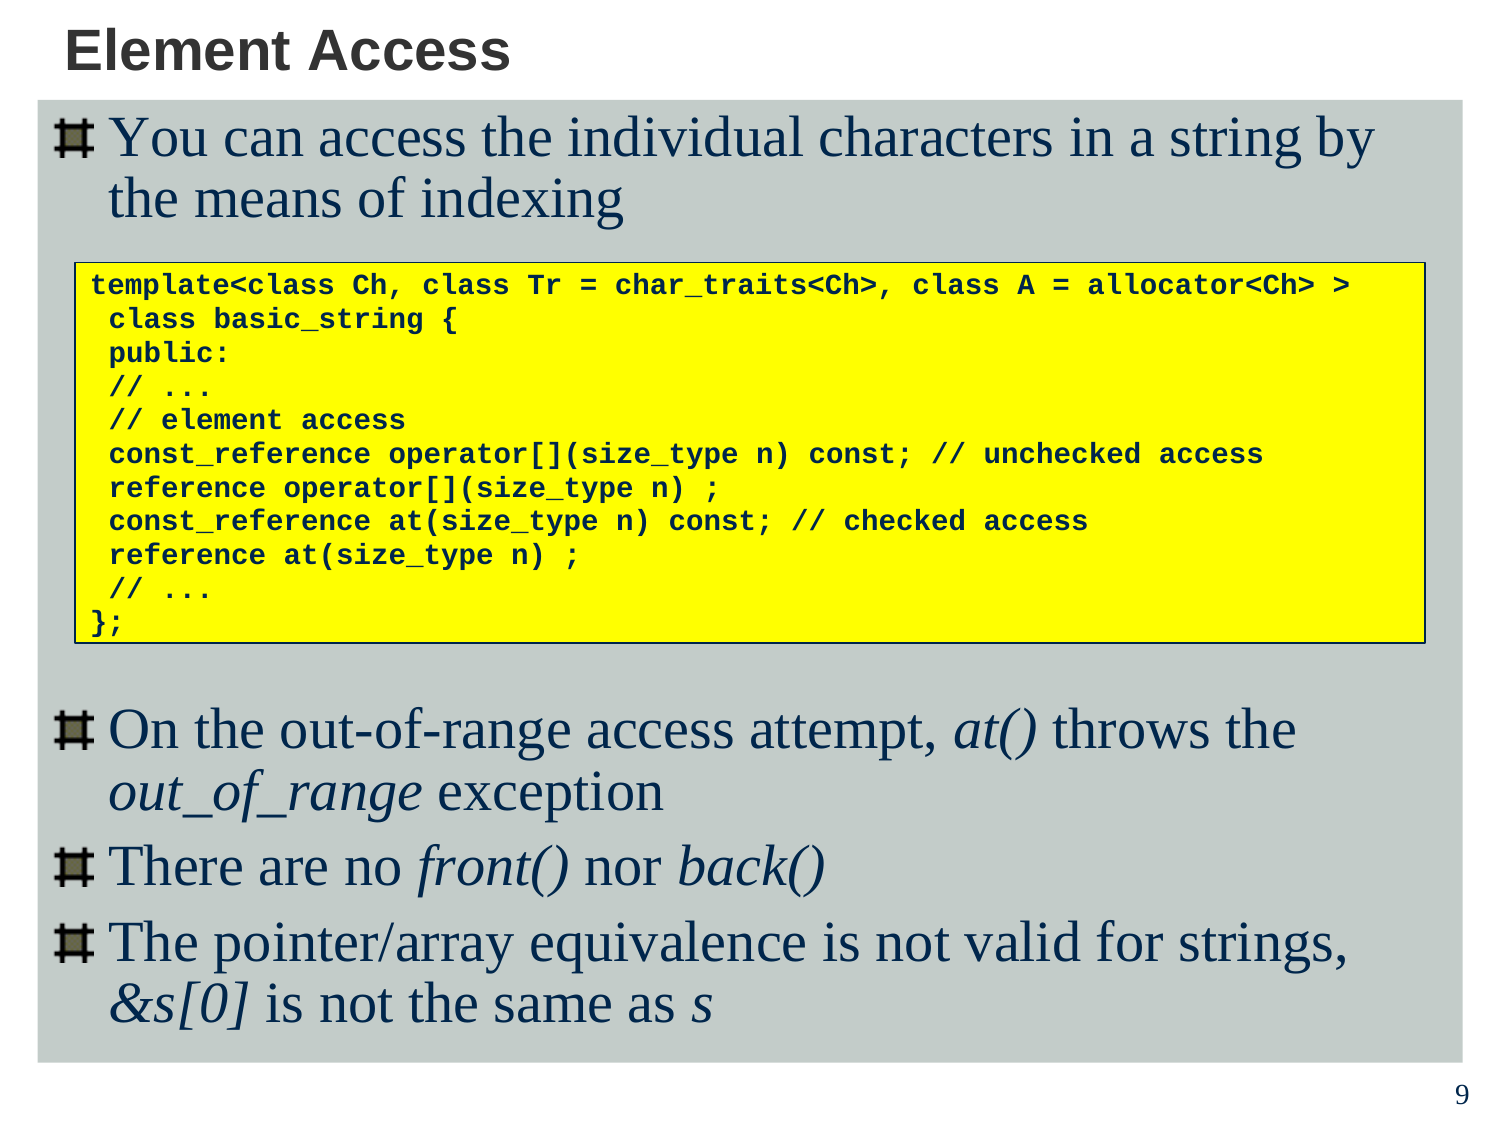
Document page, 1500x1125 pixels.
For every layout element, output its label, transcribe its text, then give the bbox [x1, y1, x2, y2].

list You can access the individual characters in a string by the means of indexing On the out-of-range access attempt, at() throws the out_of_range exception There are no front() nor back() The pointer/array equivalence is not valid for strings, &s[0] is not the same as s [37, 99, 1463, 1063]
title Element Access [50, 0, 1450, 91]
text_box template<class Ch, class Tr = char_traits<Ch>, class A = allocator<Ch> > class basic_string { public: // ... // element access const_reference operator[](size_type n) const; // unchecked access reference operator[](size_type n) ; const_reference at(size_type n) const; // checked access reference at(size_type n) ; // ... }; [75, 262, 1426, 648]
